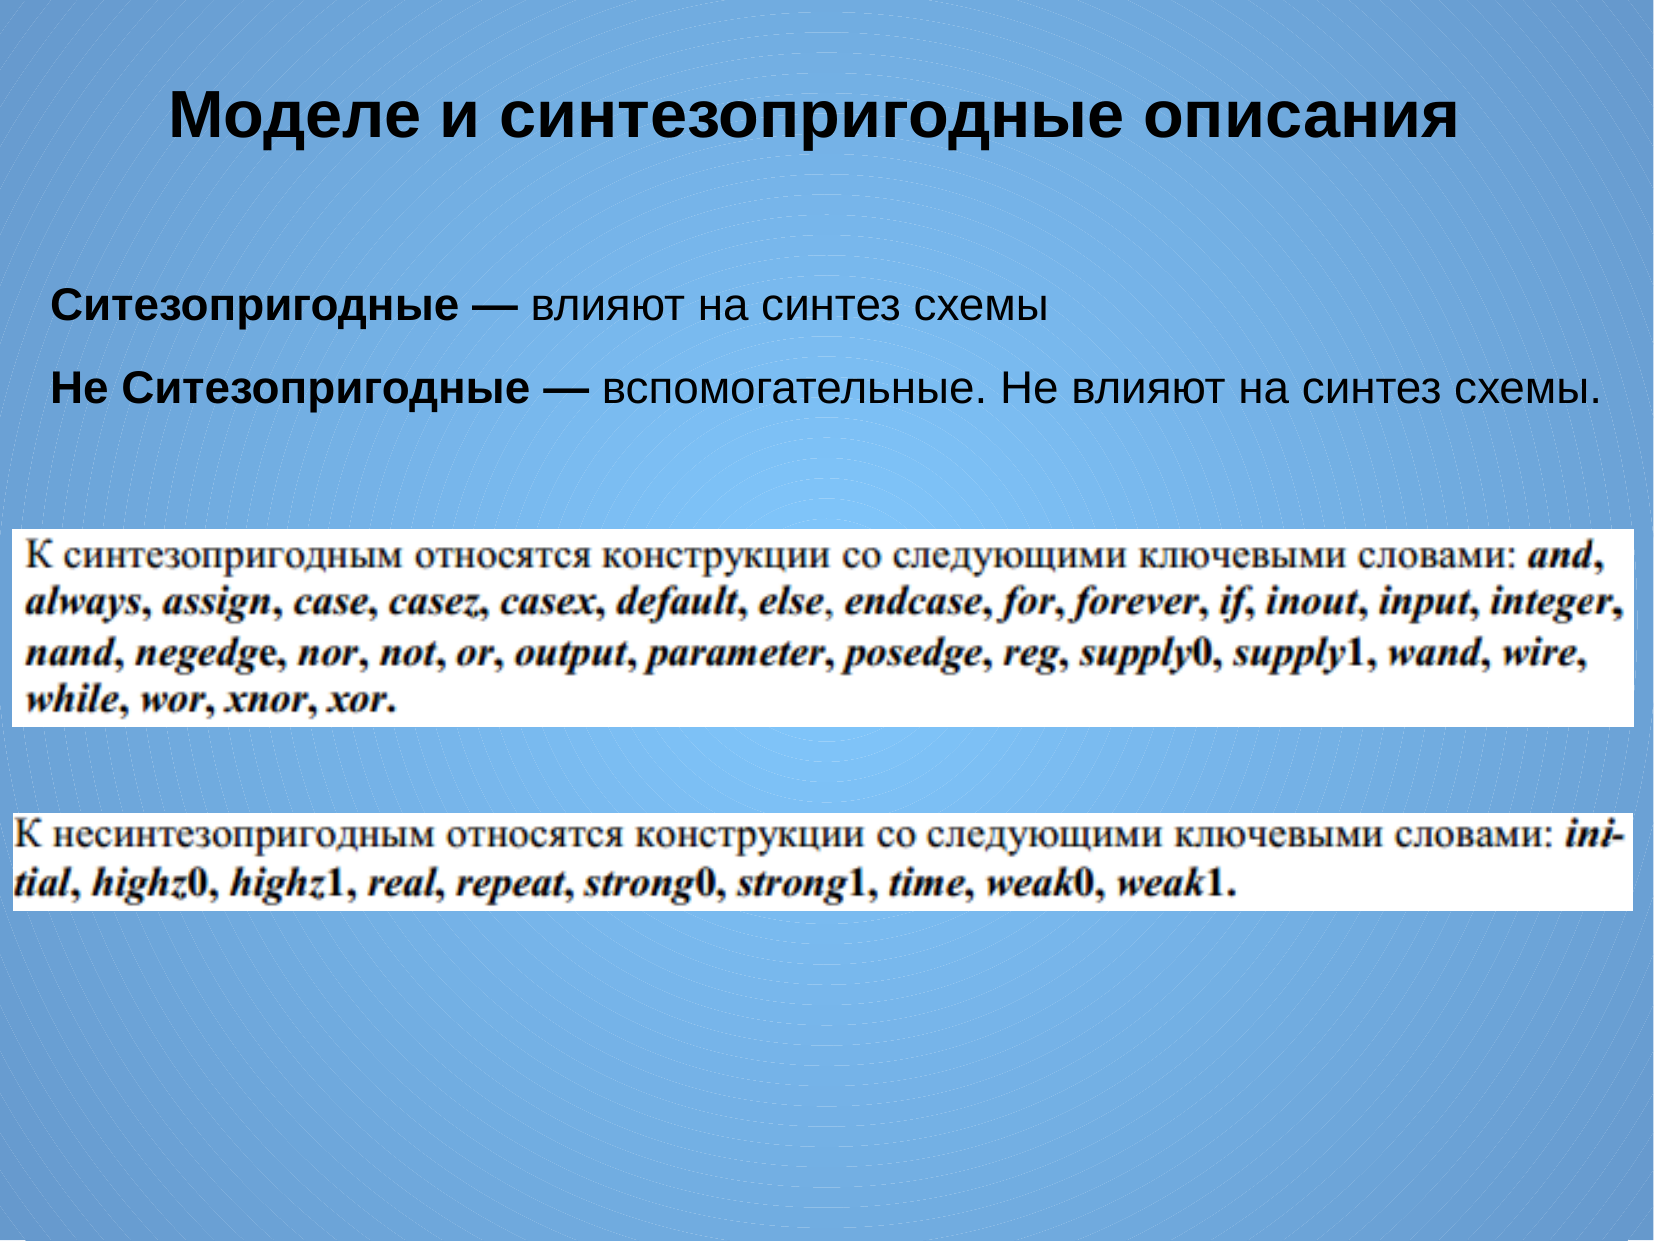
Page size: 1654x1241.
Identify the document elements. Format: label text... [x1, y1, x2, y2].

text_box Не Ситезопригодные — вспомогательные. Не влияют на синтез схемы. [35, 354, 1618, 421]
picture [12, 529, 1634, 728]
text_box Ситезопригодные — влияют на синтез схемы [35, 271, 1065, 338]
text_box Моделе и синтезопригодные описания [153, 69, 1489, 178]
picture [13, 813, 1633, 911]
